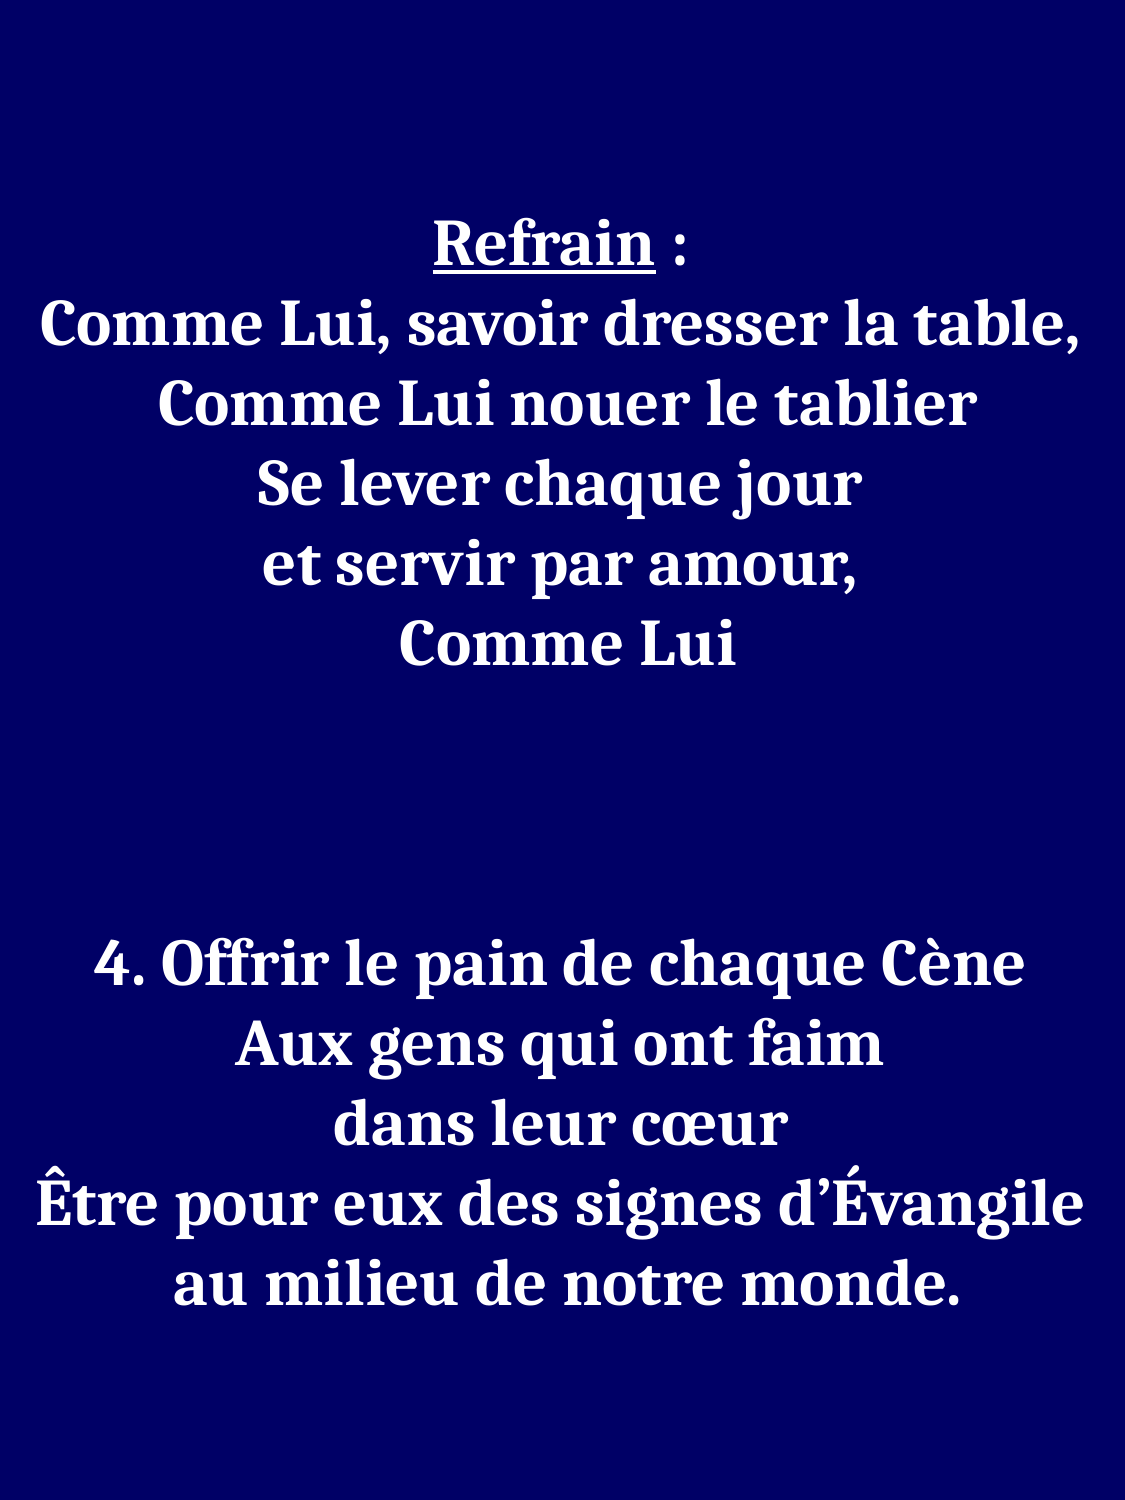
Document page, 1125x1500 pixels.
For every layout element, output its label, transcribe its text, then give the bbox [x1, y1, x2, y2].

text_box Refrain : Comme Lui, savoir dresser la table, Comme Lui nouer le tablier Se lever chaque jour et servir par amour, Comme Lui 4. Offrir le pain de chaque Cène Aux gens qui ont faim dans leur cœur Être pour eux des signes d’Évangile au milieu de notre monde. [11, 191, 1111, 1486]
